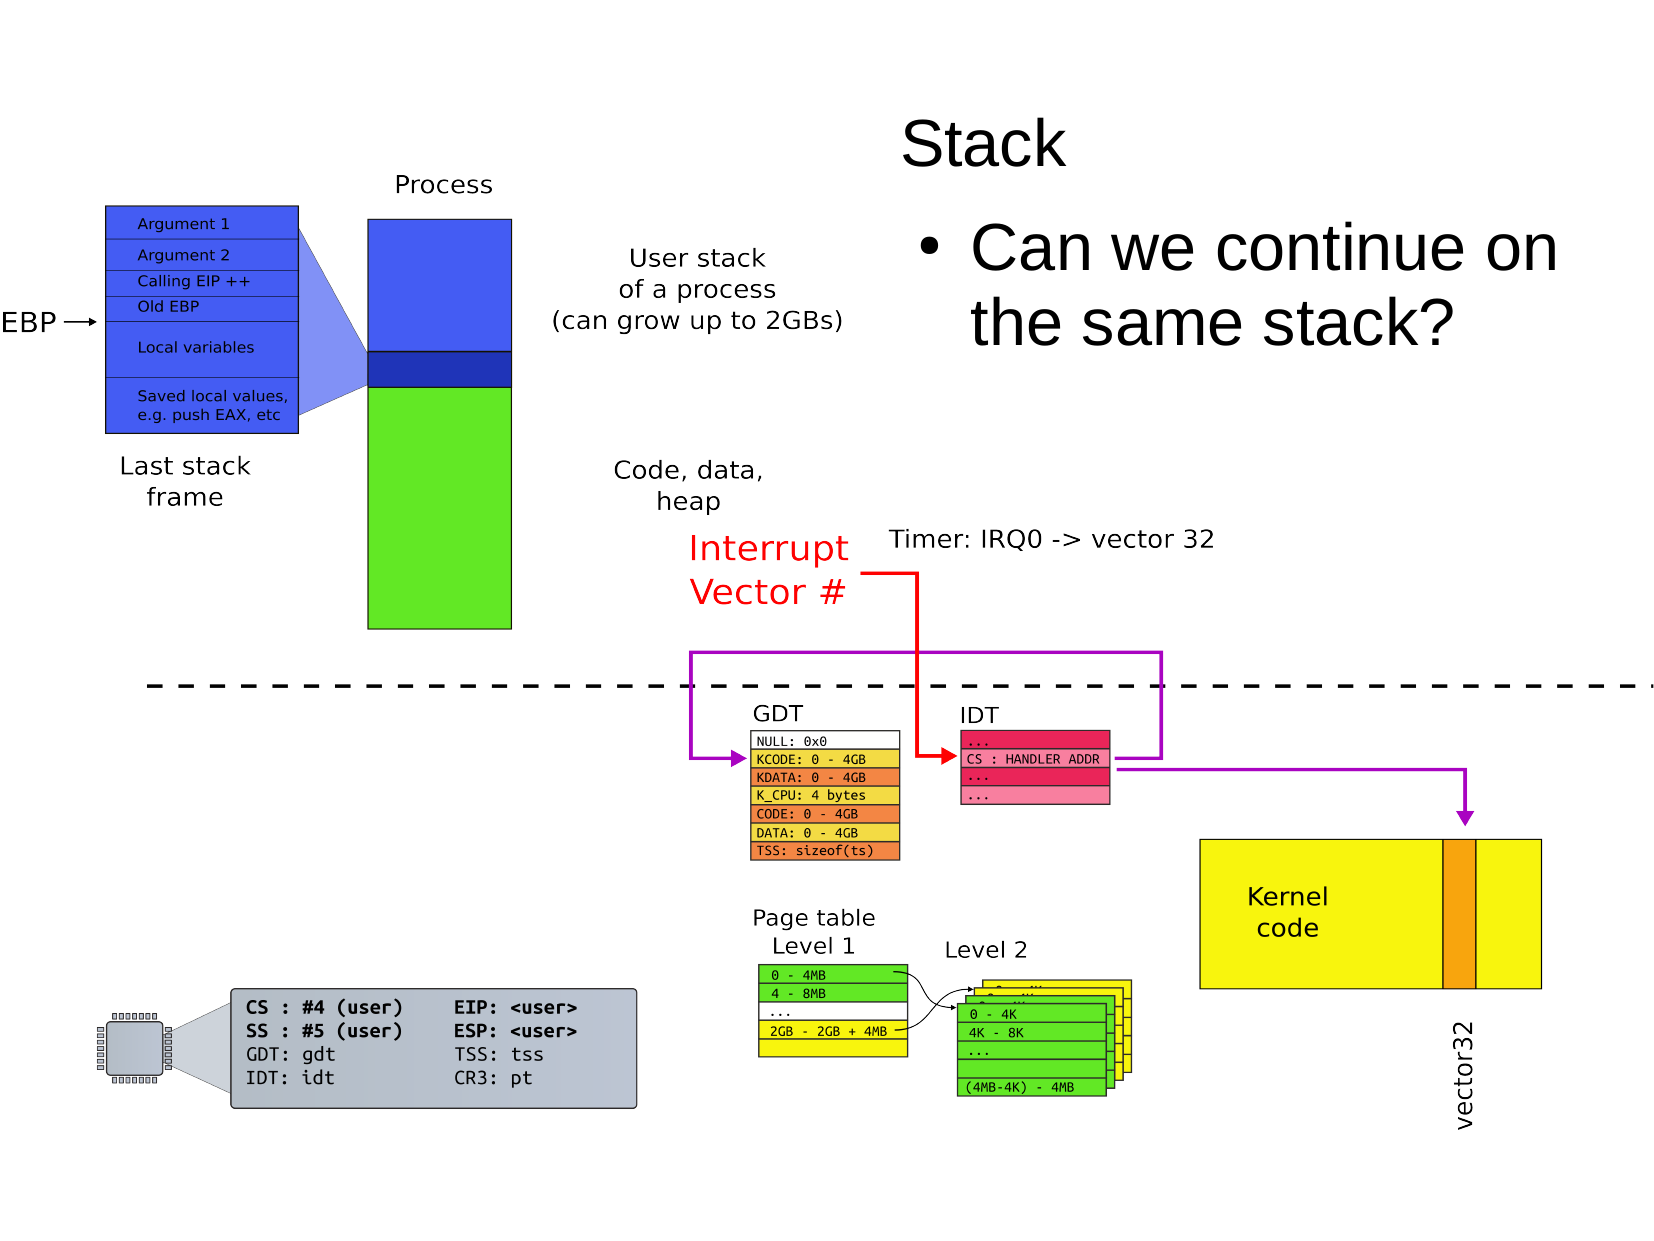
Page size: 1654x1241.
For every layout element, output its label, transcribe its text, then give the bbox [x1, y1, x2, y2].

list Stack Can we continue on the same stack? [900, 105, 1576, 175]
picture [3, 175, 1654, 1130]
